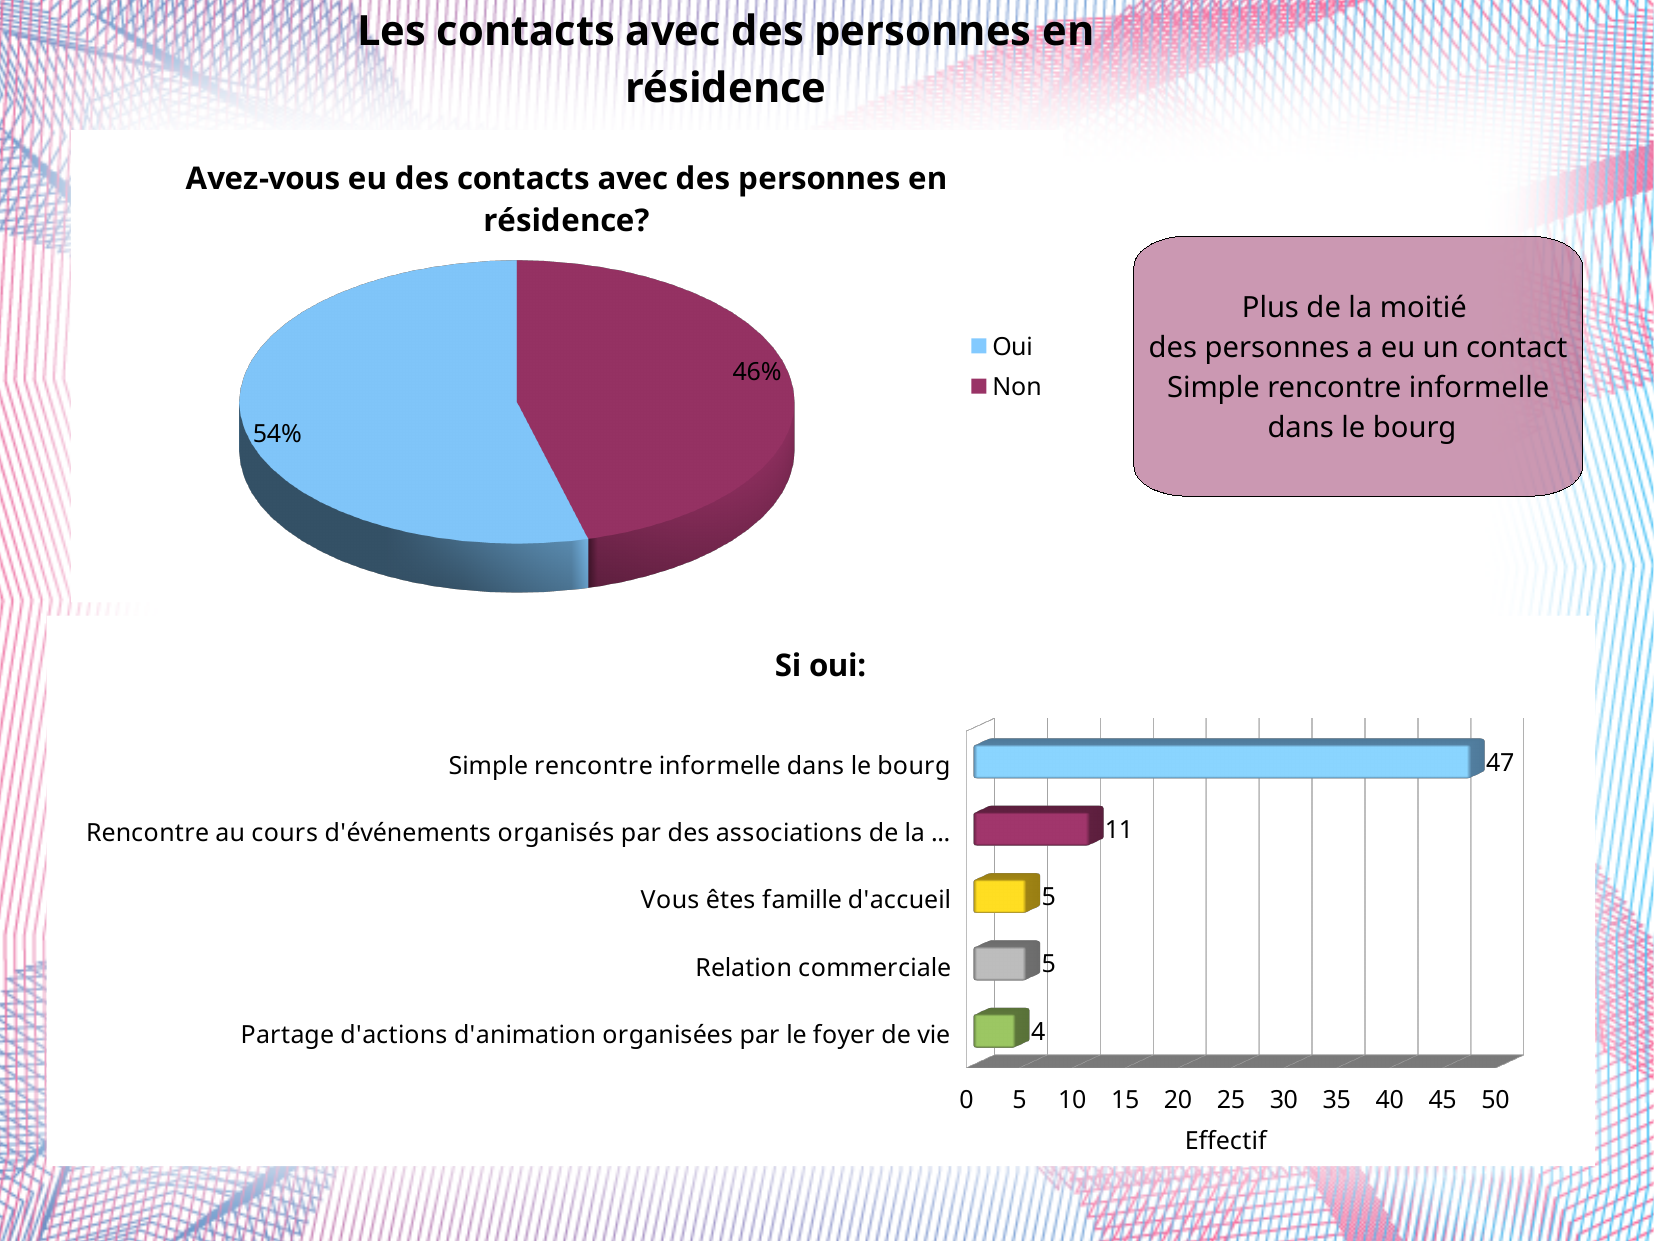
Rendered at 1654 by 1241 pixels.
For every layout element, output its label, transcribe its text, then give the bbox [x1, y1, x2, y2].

text_box Plus de la moitié des personnes a eu un contact Simple rencontre informelle dans le bourg [1133, 236, 1583, 497]
chart [46, 615, 1596, 1167]
chart [70, 129, 1063, 603]
text_box Les contacts avec des personnes en résidence [342, 21, 1312, 95]
picture [0, 0, 1654, 1241]
